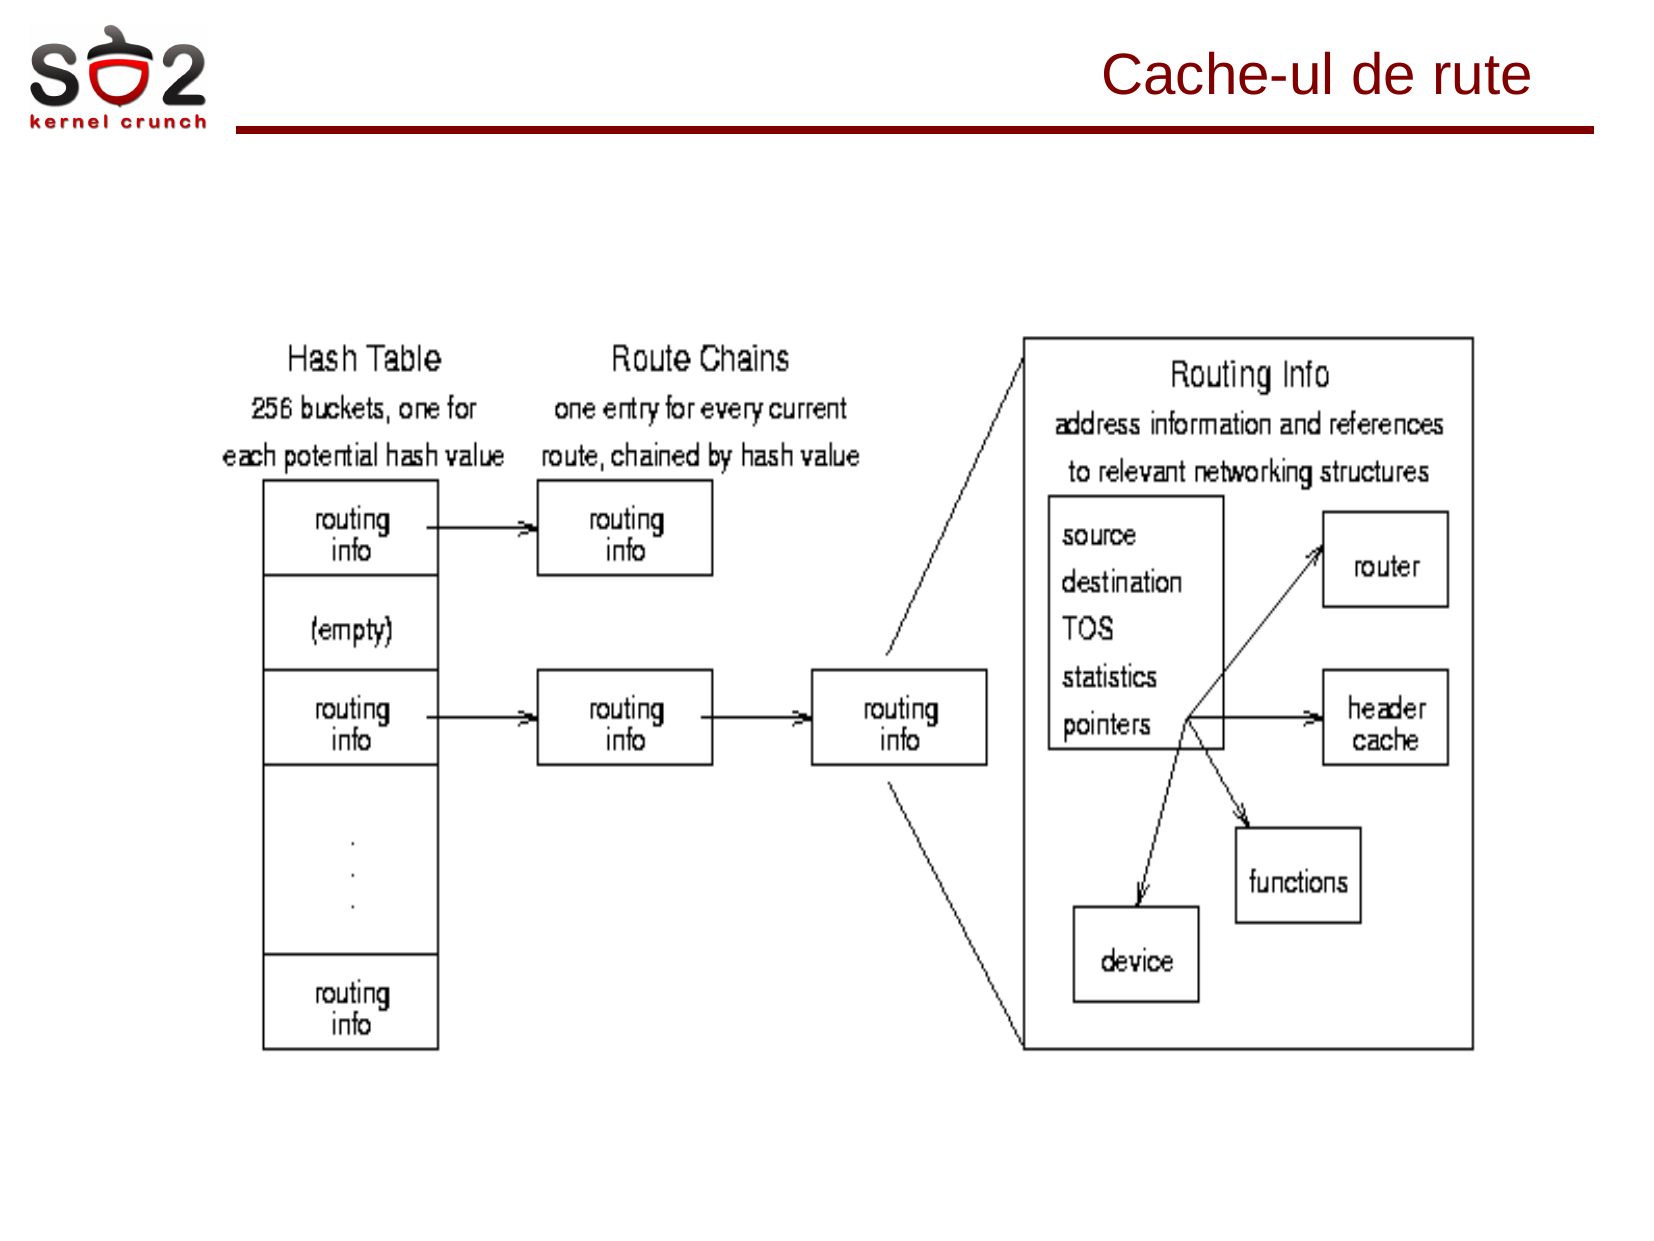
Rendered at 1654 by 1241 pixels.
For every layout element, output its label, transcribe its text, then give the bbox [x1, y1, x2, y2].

picture [184, 285, 1568, 1096]
picture [29, 23, 121, 130]
title Cache-ul de rute [121, 0, 1534, 148]
